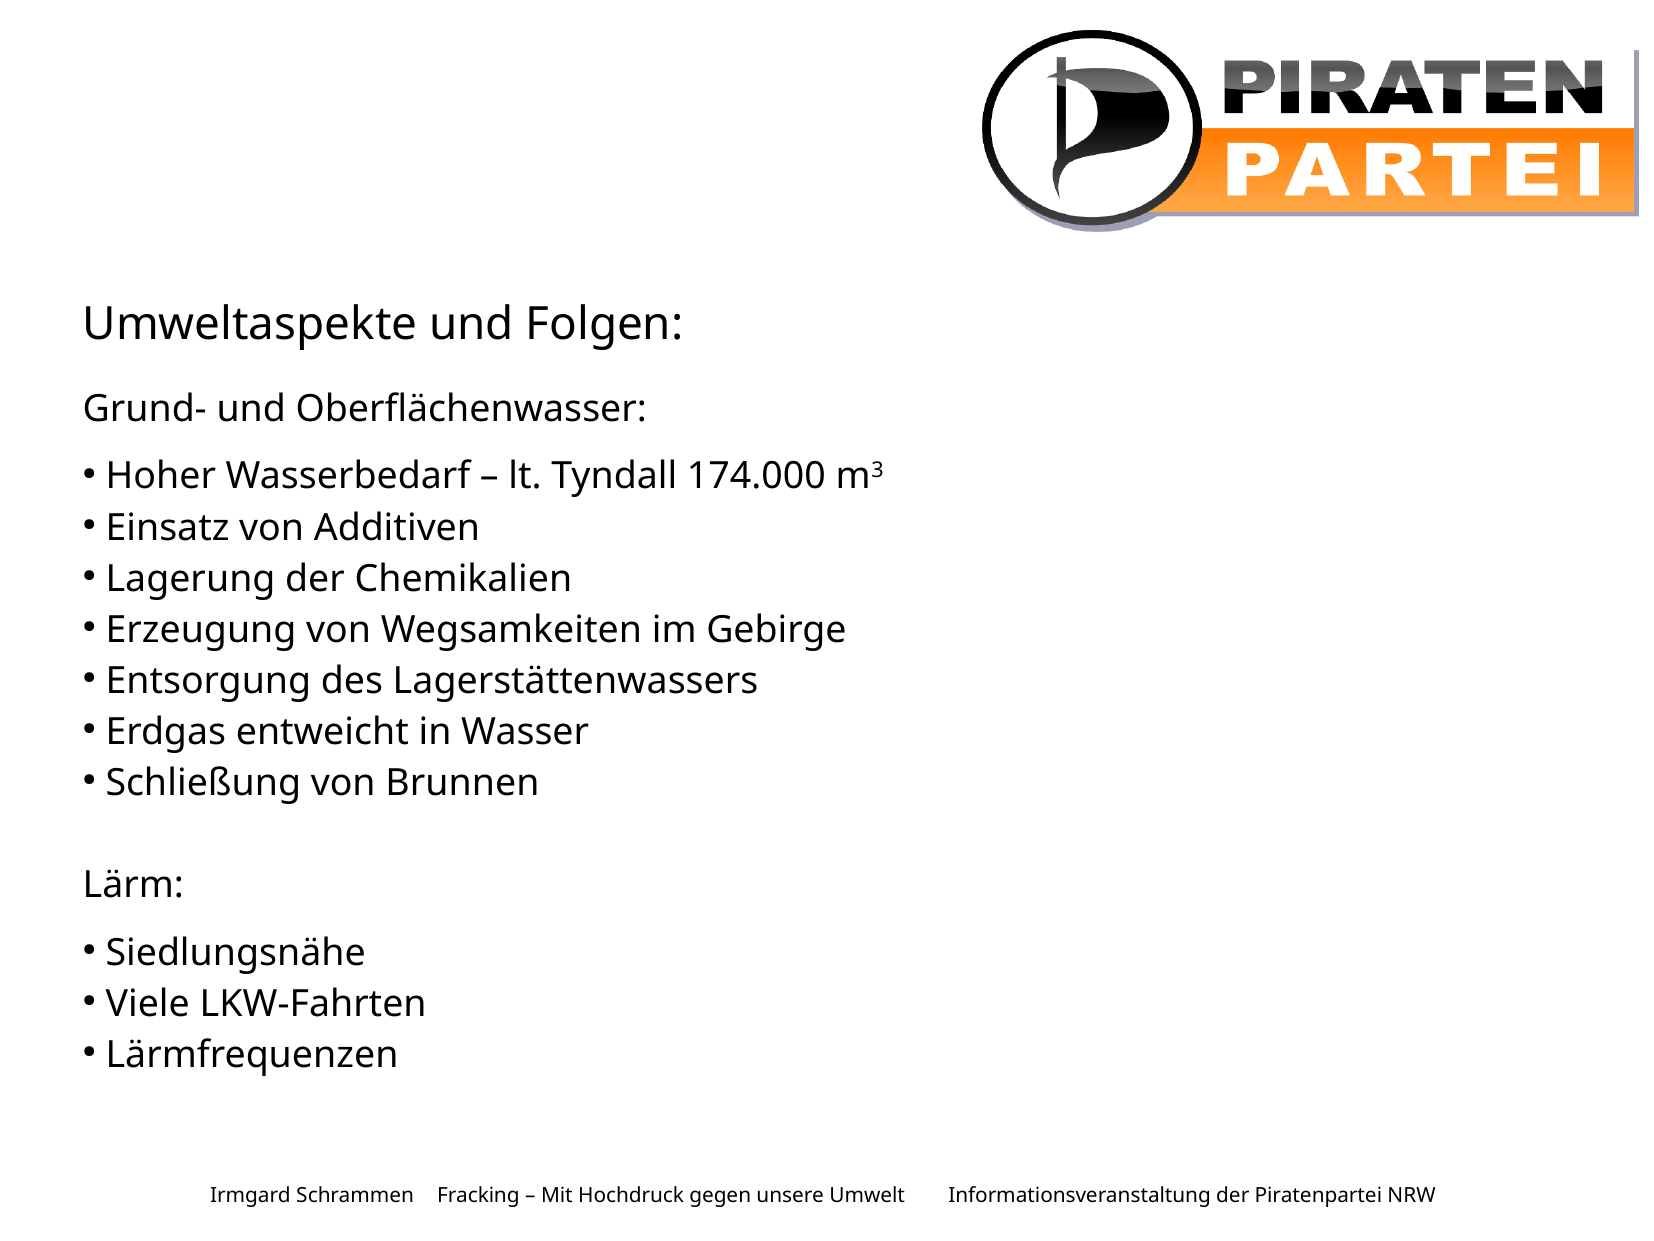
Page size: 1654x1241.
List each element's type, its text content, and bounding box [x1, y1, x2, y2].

picture [974, 25, 1649, 241]
text_box Irmgard Schrammen Fracking – Mit Hochdruck gegen unsere Umwelt Informationsveranstaltung der Piratenpartei NRW [29, 1172, 1617, 1224]
subtitle Umweltaspekte und Folgen: Grund- und Oberflächenwasser: Hoher Wasserbedarf – lt. Tyndall 174.000 m3 Einsatz von Additiven Lagerung der Chemikalien Erzeugung von Wegsamkeiten im Gebirge Entsorgung des Lagerstättenwassers Erdgas entweicht in Wasser Schließung von Brunnen Lärm: Siedlungsnähe Viele LKW-Fahrten Lärmfrequenzen [82, 290, 1571, 1117]
